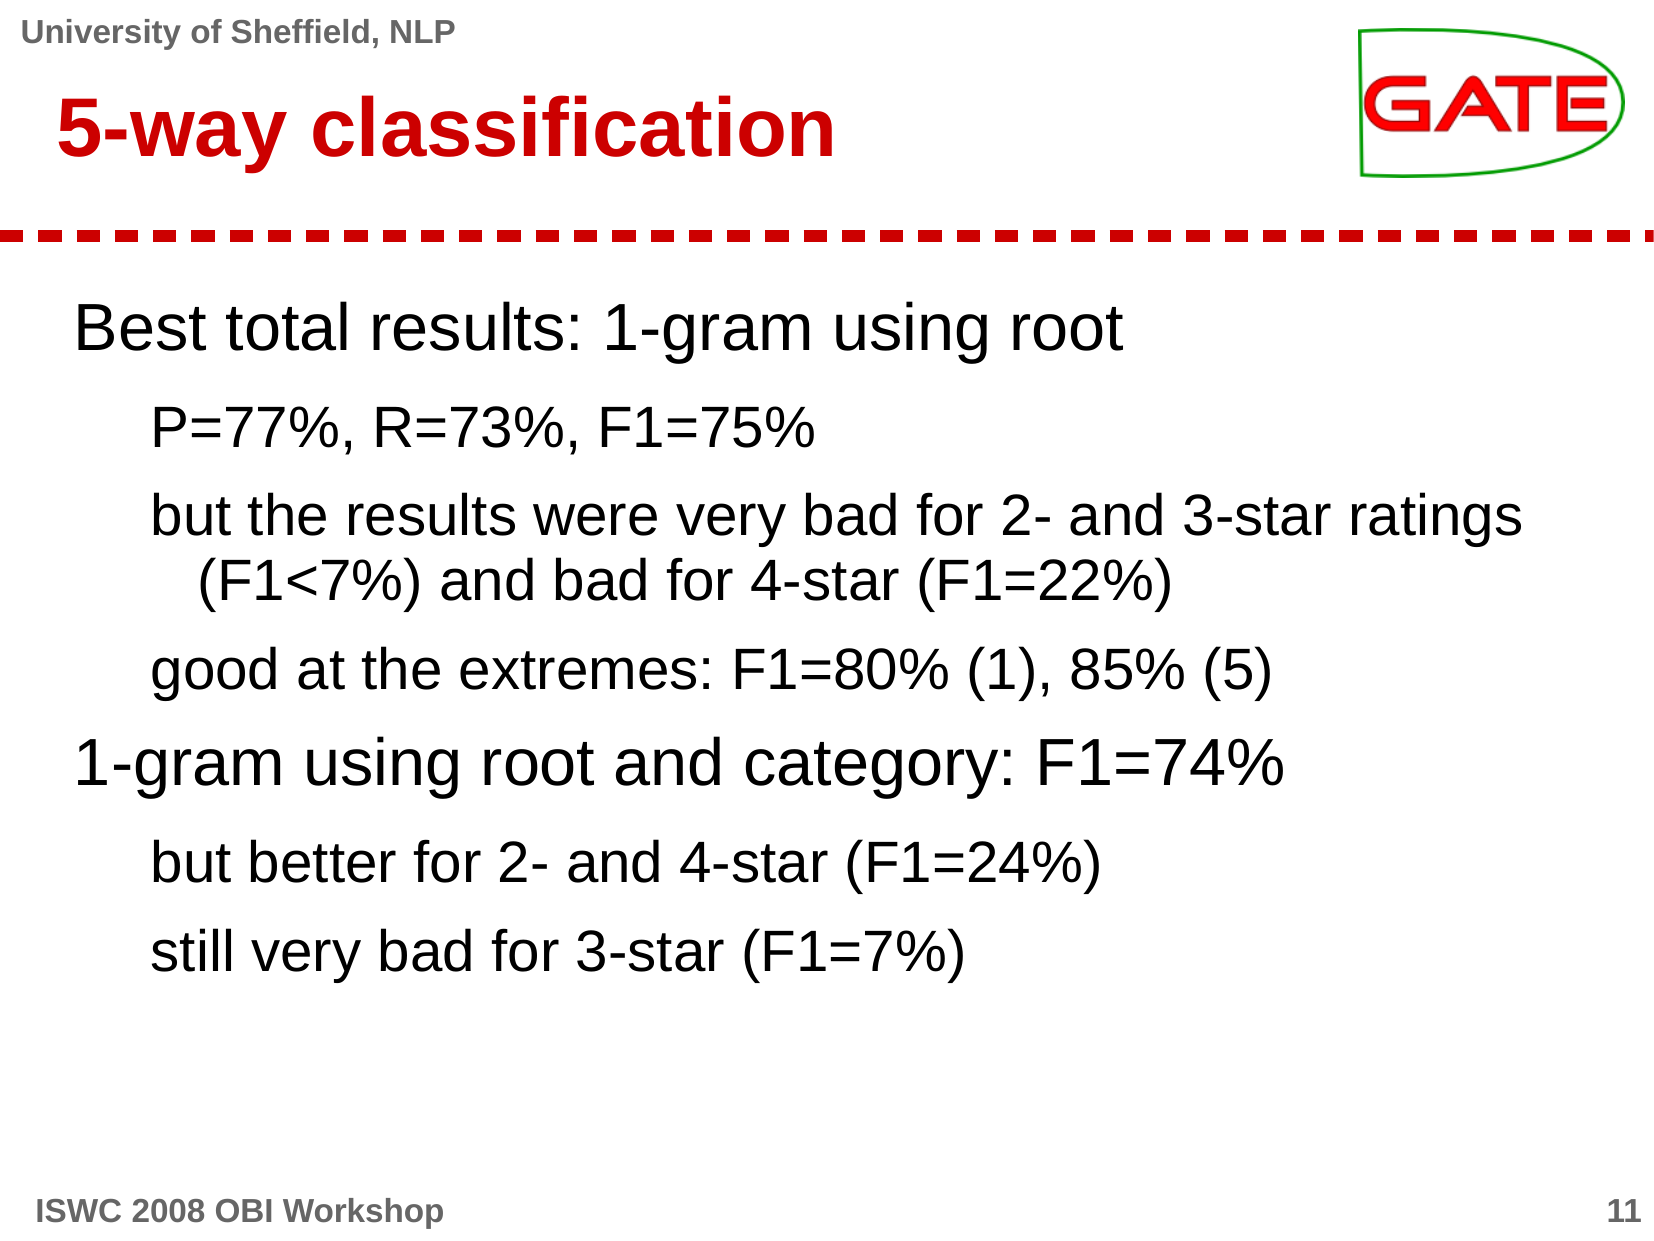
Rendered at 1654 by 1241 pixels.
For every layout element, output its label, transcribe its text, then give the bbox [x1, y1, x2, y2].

title 5-way classification [56, 56, 1120, 200]
list Best total results: 1-gram using root P=77%, R=73%, F1=75% but the results were very bad for 2- and 3-star ratings (F1<7%) and bad for 4-star (F1=22%) good at the extremes: F1=80% (1), 85% (5) 1-gram using root and category: F1=74% but better for 2- and 4-star (F1=24%) still very bad for 3-star (F1=7%) [56, 290, 1598, 1094]
picture [1358, 28, 1625, 178]
